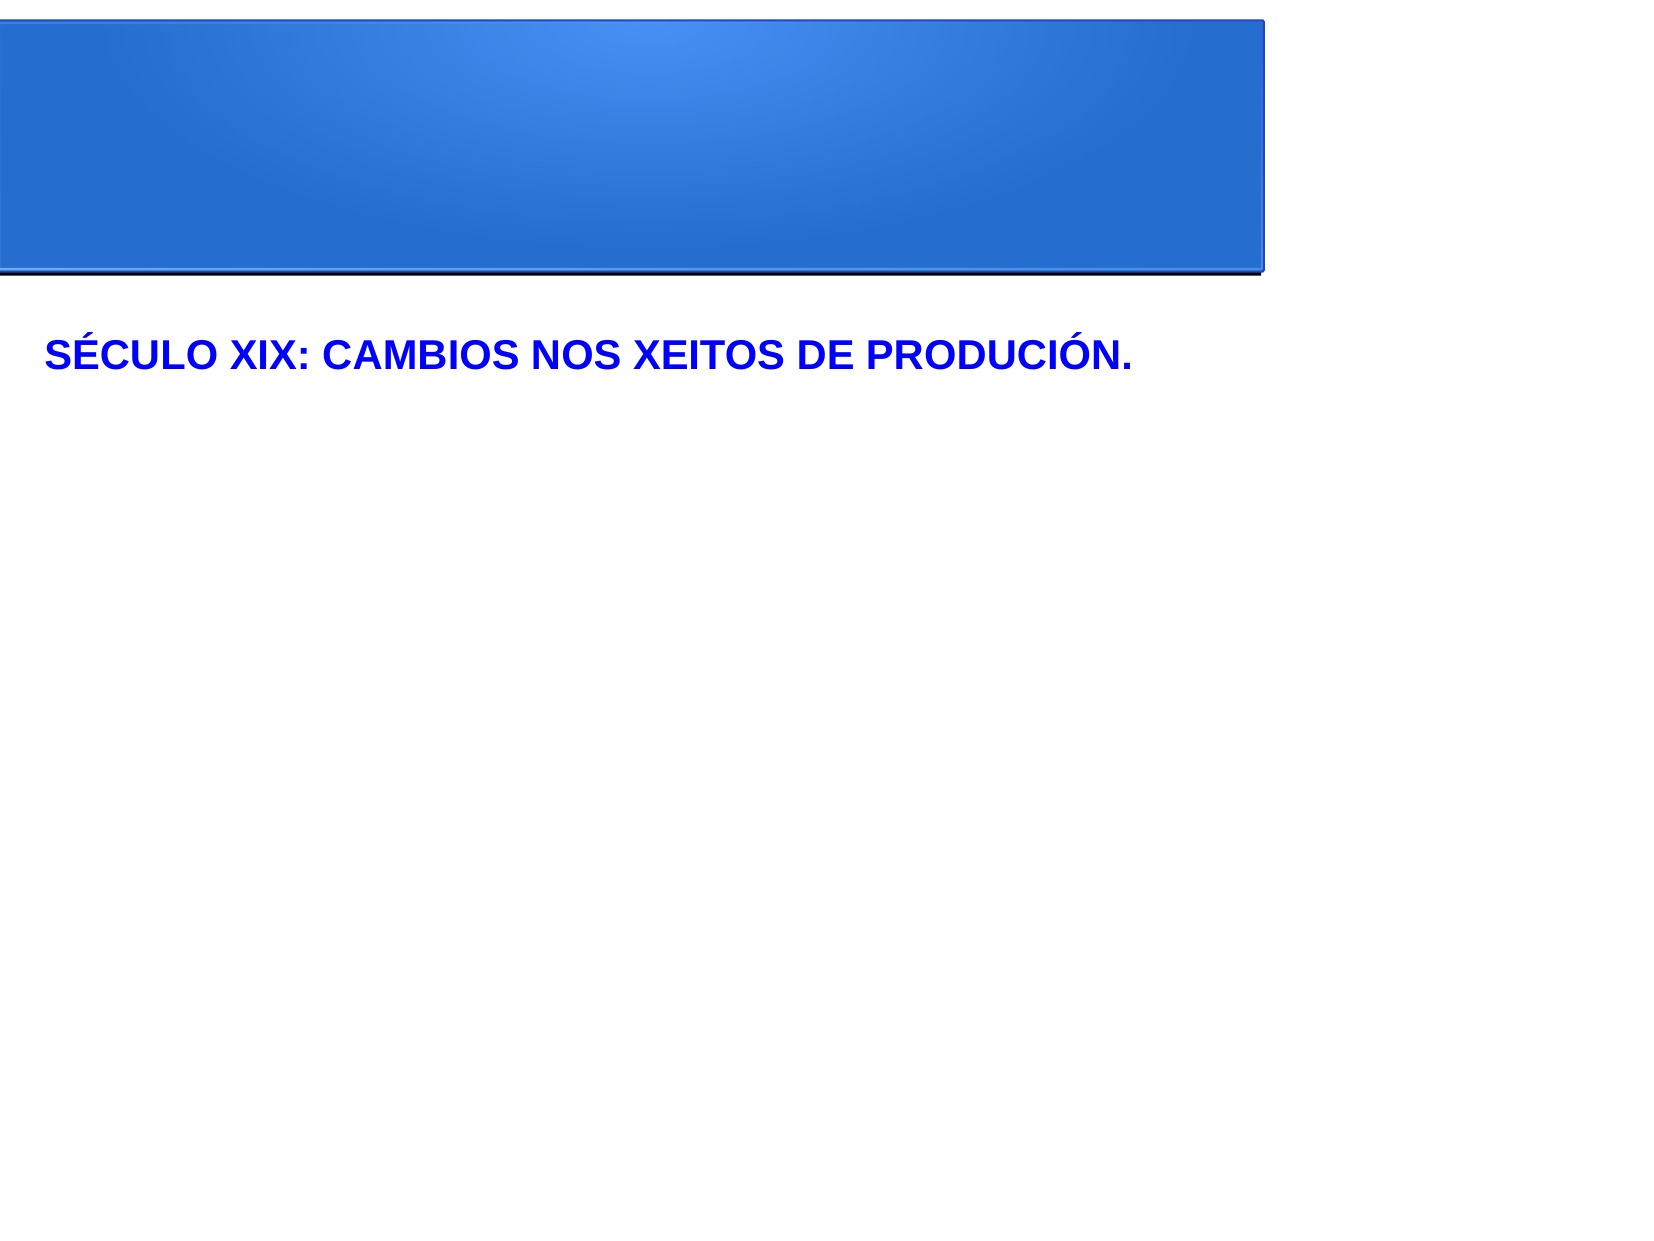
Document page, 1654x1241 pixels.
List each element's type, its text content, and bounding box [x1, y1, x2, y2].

text_box SÉCULO XIX: CAMBIOS NOS XEITOS DE PRODUCIÓN. [29, 324, 1654, 1182]
